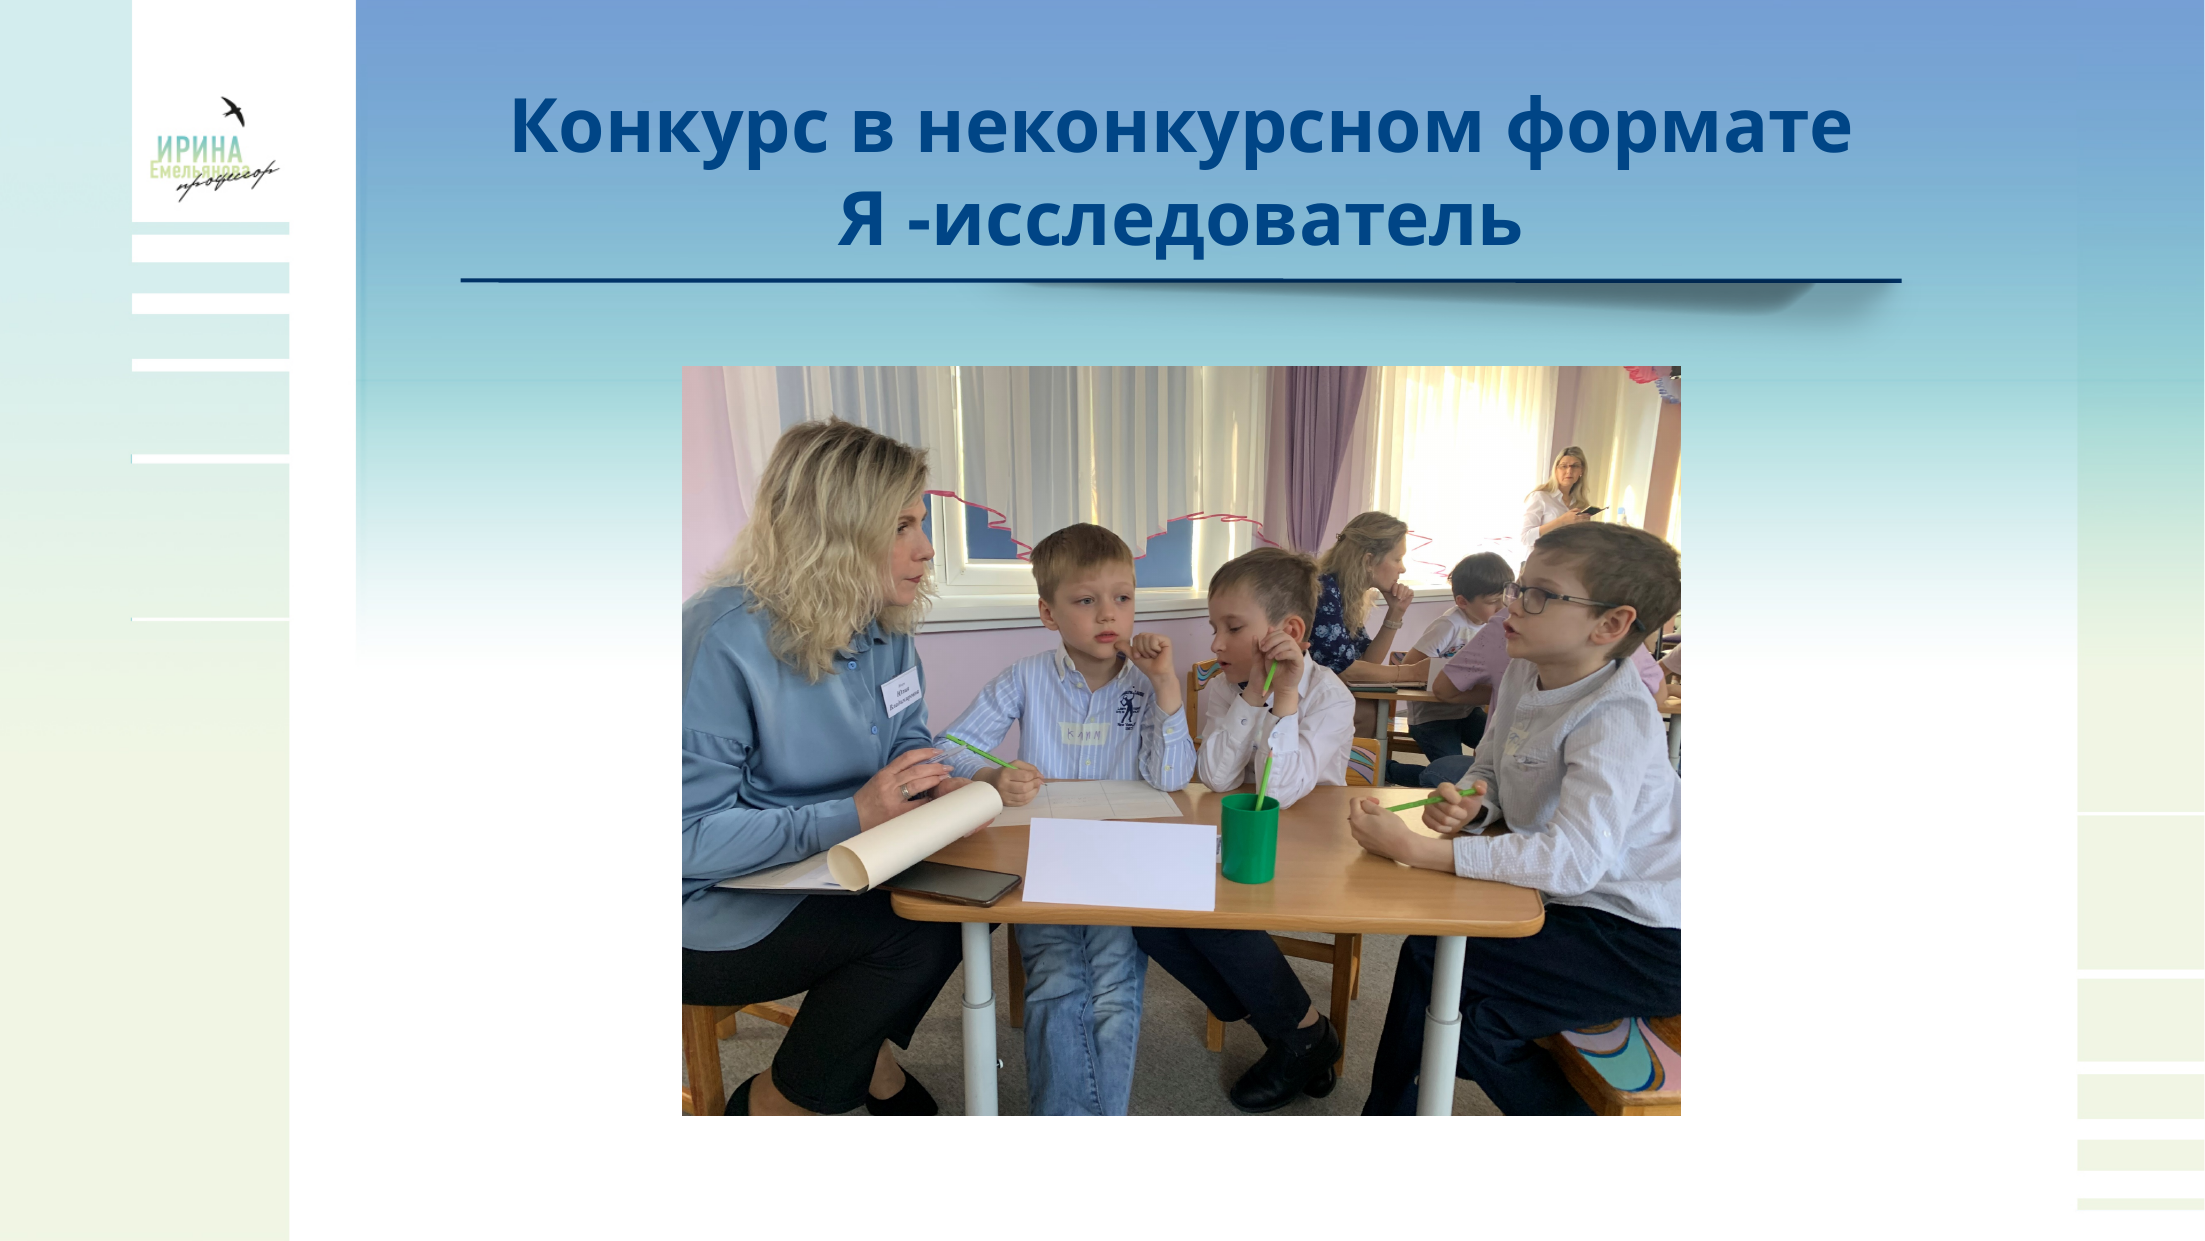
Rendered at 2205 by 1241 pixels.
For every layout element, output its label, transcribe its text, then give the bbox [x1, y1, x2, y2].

text_box Конкурс в неконкурсном формате Я -исследователь [318, 77, 2044, 261]
picture [0, 0, 2205, 1241]
